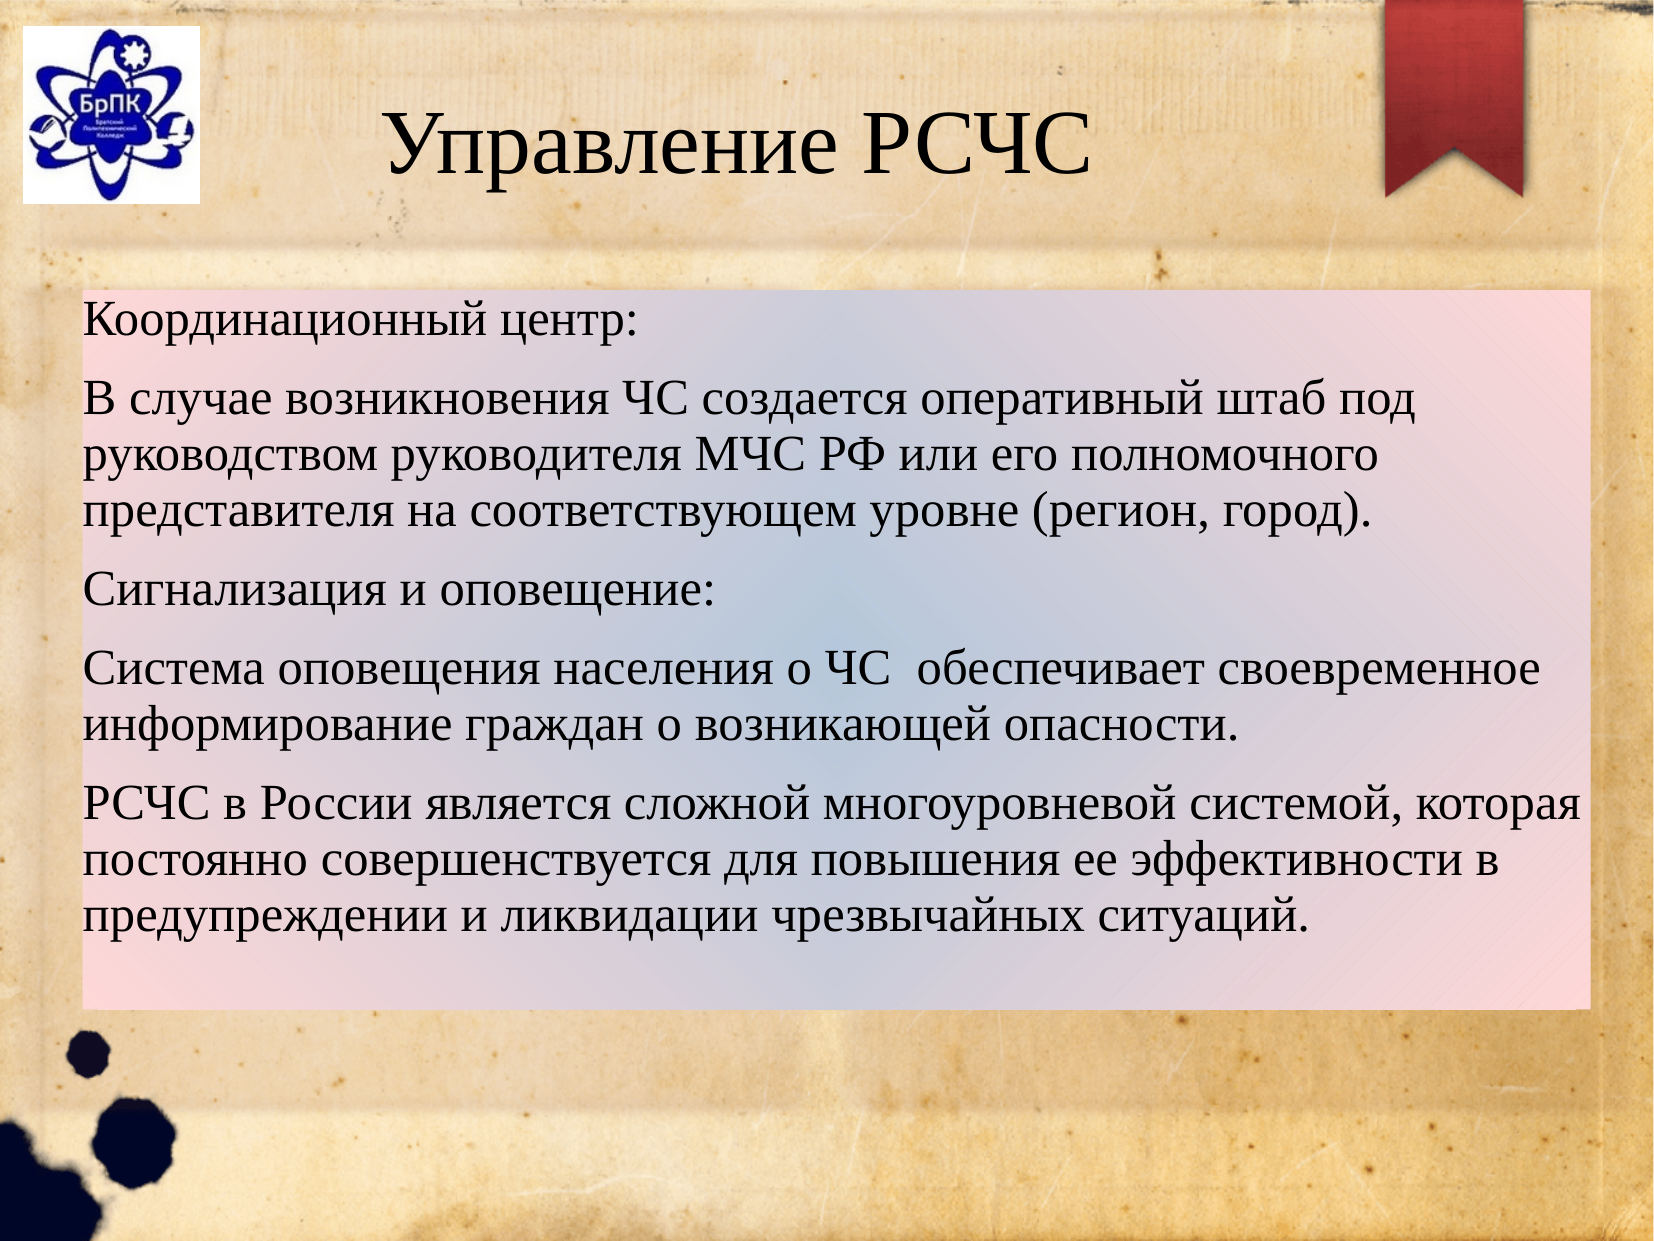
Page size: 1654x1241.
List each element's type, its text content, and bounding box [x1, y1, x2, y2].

list Координационный центр: В случае возникновения ЧС создается оперативный штаб под руководством руководителя МЧС РФ или его полномочного представителя на соответствующем уровне (регион, город). Сигнализация и оповещение: Система оповещения населения о ЧС обеспечивает своевременное информирование граждан о возникающей опасности. РСЧС в России является сложной многоуровневой системой, которая постоянно совершенствуется для повышения ее эффективности в предупреждении и ликвидации чрезвычайных ситуаций. [82, 290, 1591, 1010]
picture [0, 0, 1654, 1241]
title Управление РСЧС [379, 49, 1347, 237]
